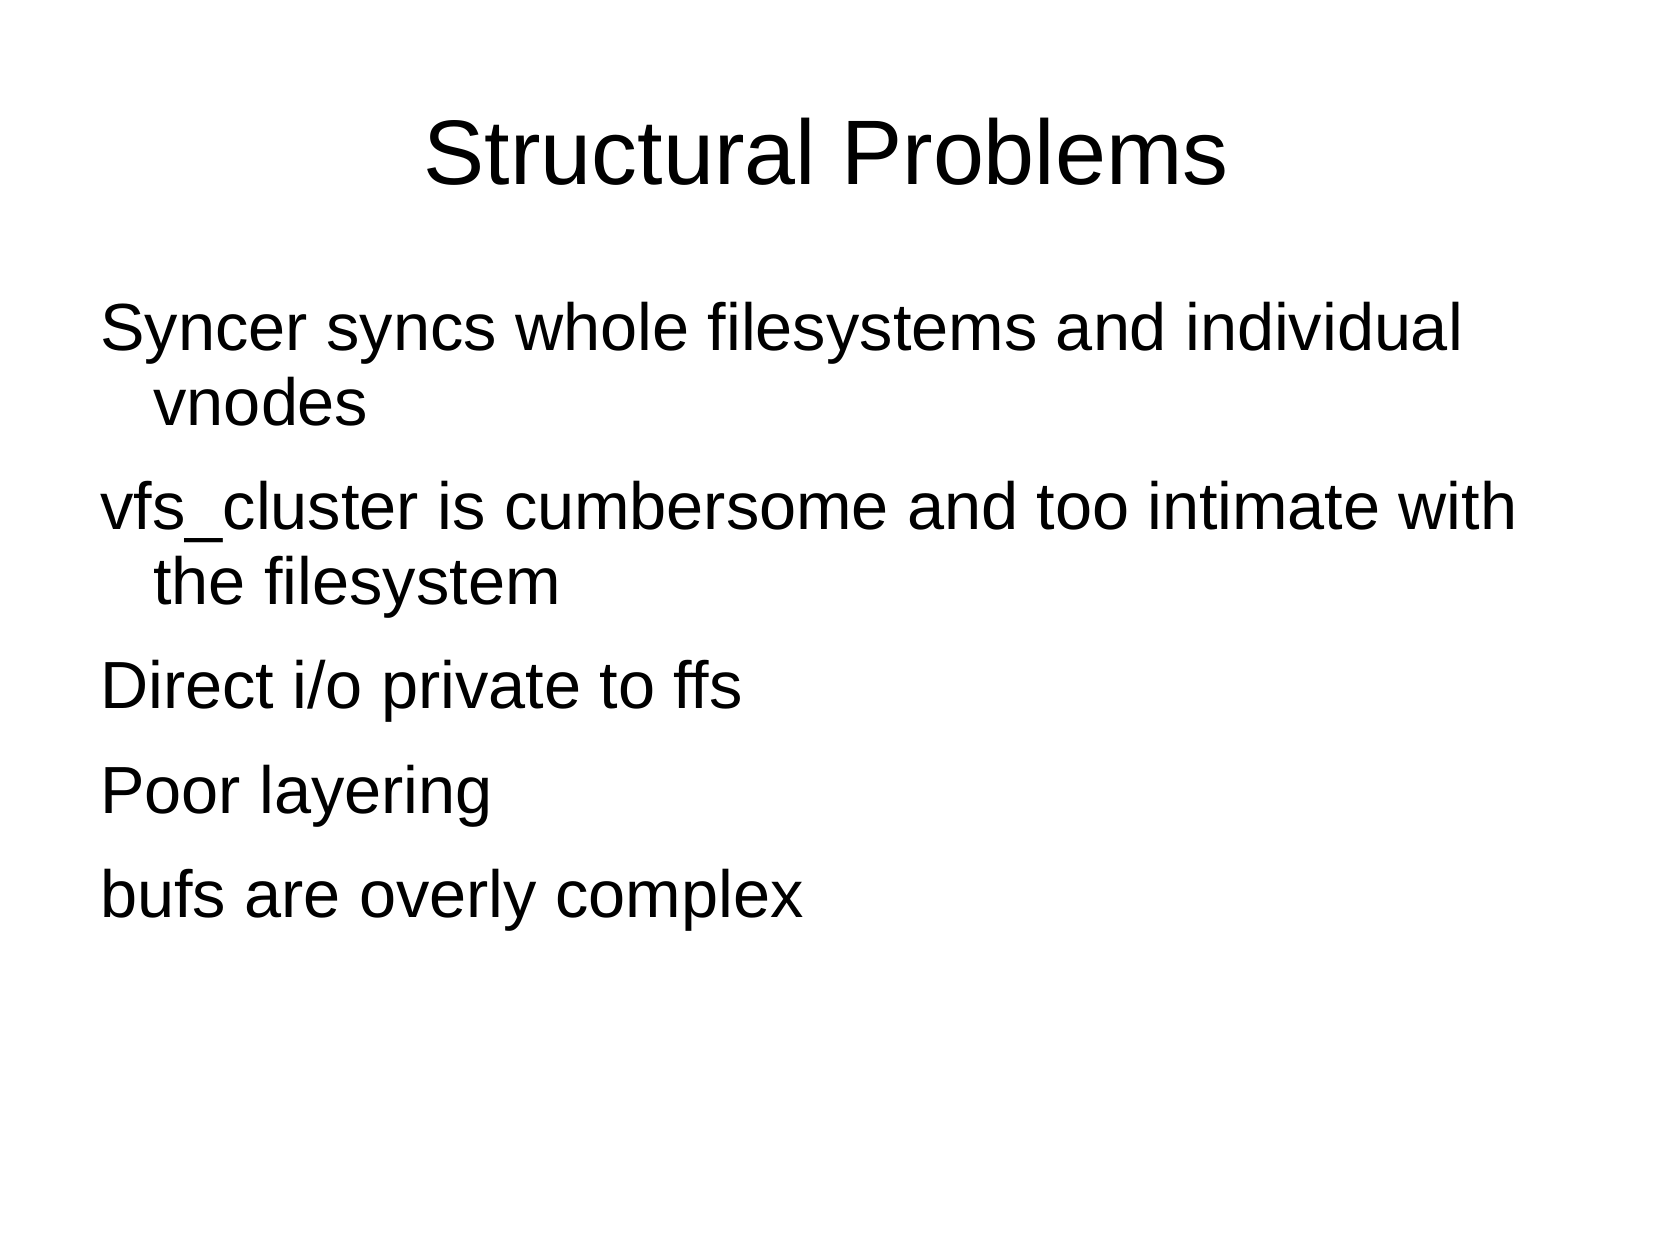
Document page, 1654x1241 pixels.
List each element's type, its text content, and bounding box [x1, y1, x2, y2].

title Structural Problems [82, 56, 1571, 250]
list Syncer syncs whole filesystems and individual vnodes vfs_cluster is cumbersome and too intimate with the filesystem Direct i/o private to ffs Poor layering bufs are overly complex [82, 290, 1571, 1094]
